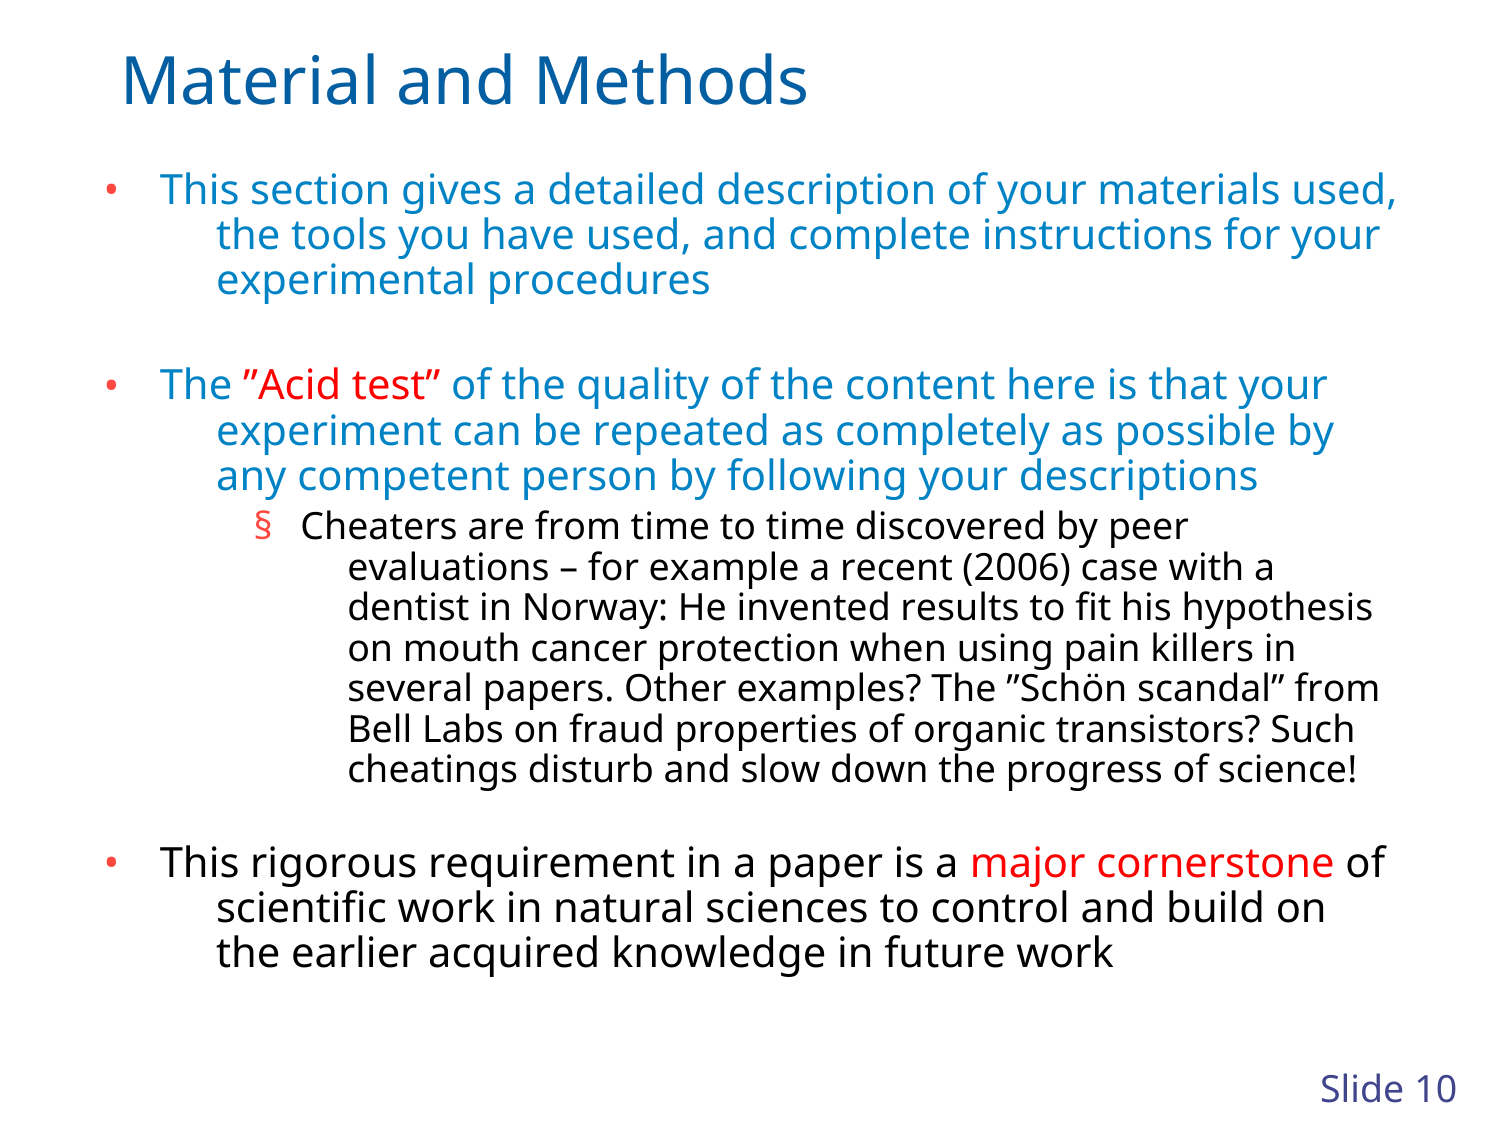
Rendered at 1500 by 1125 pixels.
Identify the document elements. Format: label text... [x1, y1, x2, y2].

title Material and Methods [105, 11, 1413, 126]
list This section gives a detailed description of your materials used, the tools you have used, and complete instructions for your experimental procedures The ”Acid test” of the quality of the content here is that your experiment can be repeated as completely as possible by any competent person by following your descriptions Cheaters are from time to time discovered by peer evaluations – for example a recent (2006) case with a dentist in Norway: He invented results to fit his hypothesis on mouth cancer protection when using pain killers in several papers. Other examples? The ”Schön scandal” from Bell Labs on fraud properties of organic transistors? Such cheatings disturb and slow down the progress of science! This rigorous requirement in a paper is a major cornerstone of scientific work in natural sciences to control and build on the earlier acquired knowledge in future work [88, 160, 1417, 1067]
